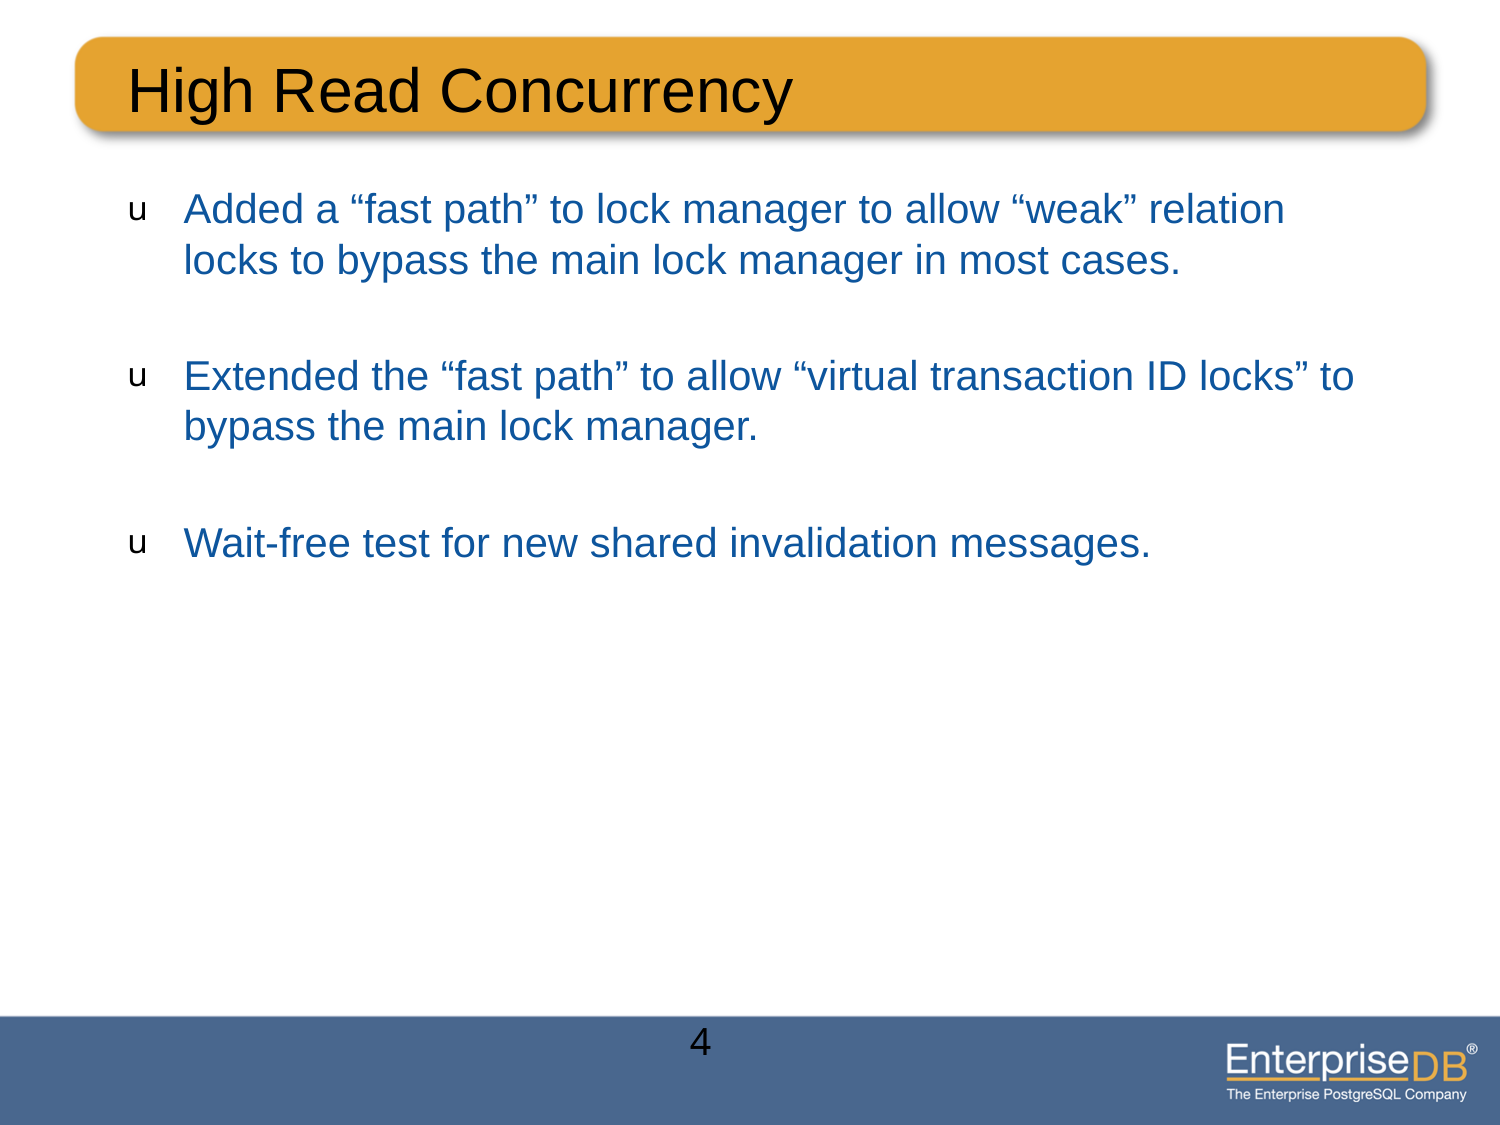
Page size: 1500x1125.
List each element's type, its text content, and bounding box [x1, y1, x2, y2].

title High Read Concurrency [112, 37, 1388, 138]
picture [0, 0, 1500, 1125]
list Added a “fast path” to lock manager to allow “weak” relation locks to bypass the main lock manager in most cases. Extended the “fast path” to allow “virtual transaction ID locks” to bypass the main lock manager. Wait-free test for new shared invalidation messages. [112, 174, 1388, 963]
slide_number <number> [675, 1010, 825, 1125]
